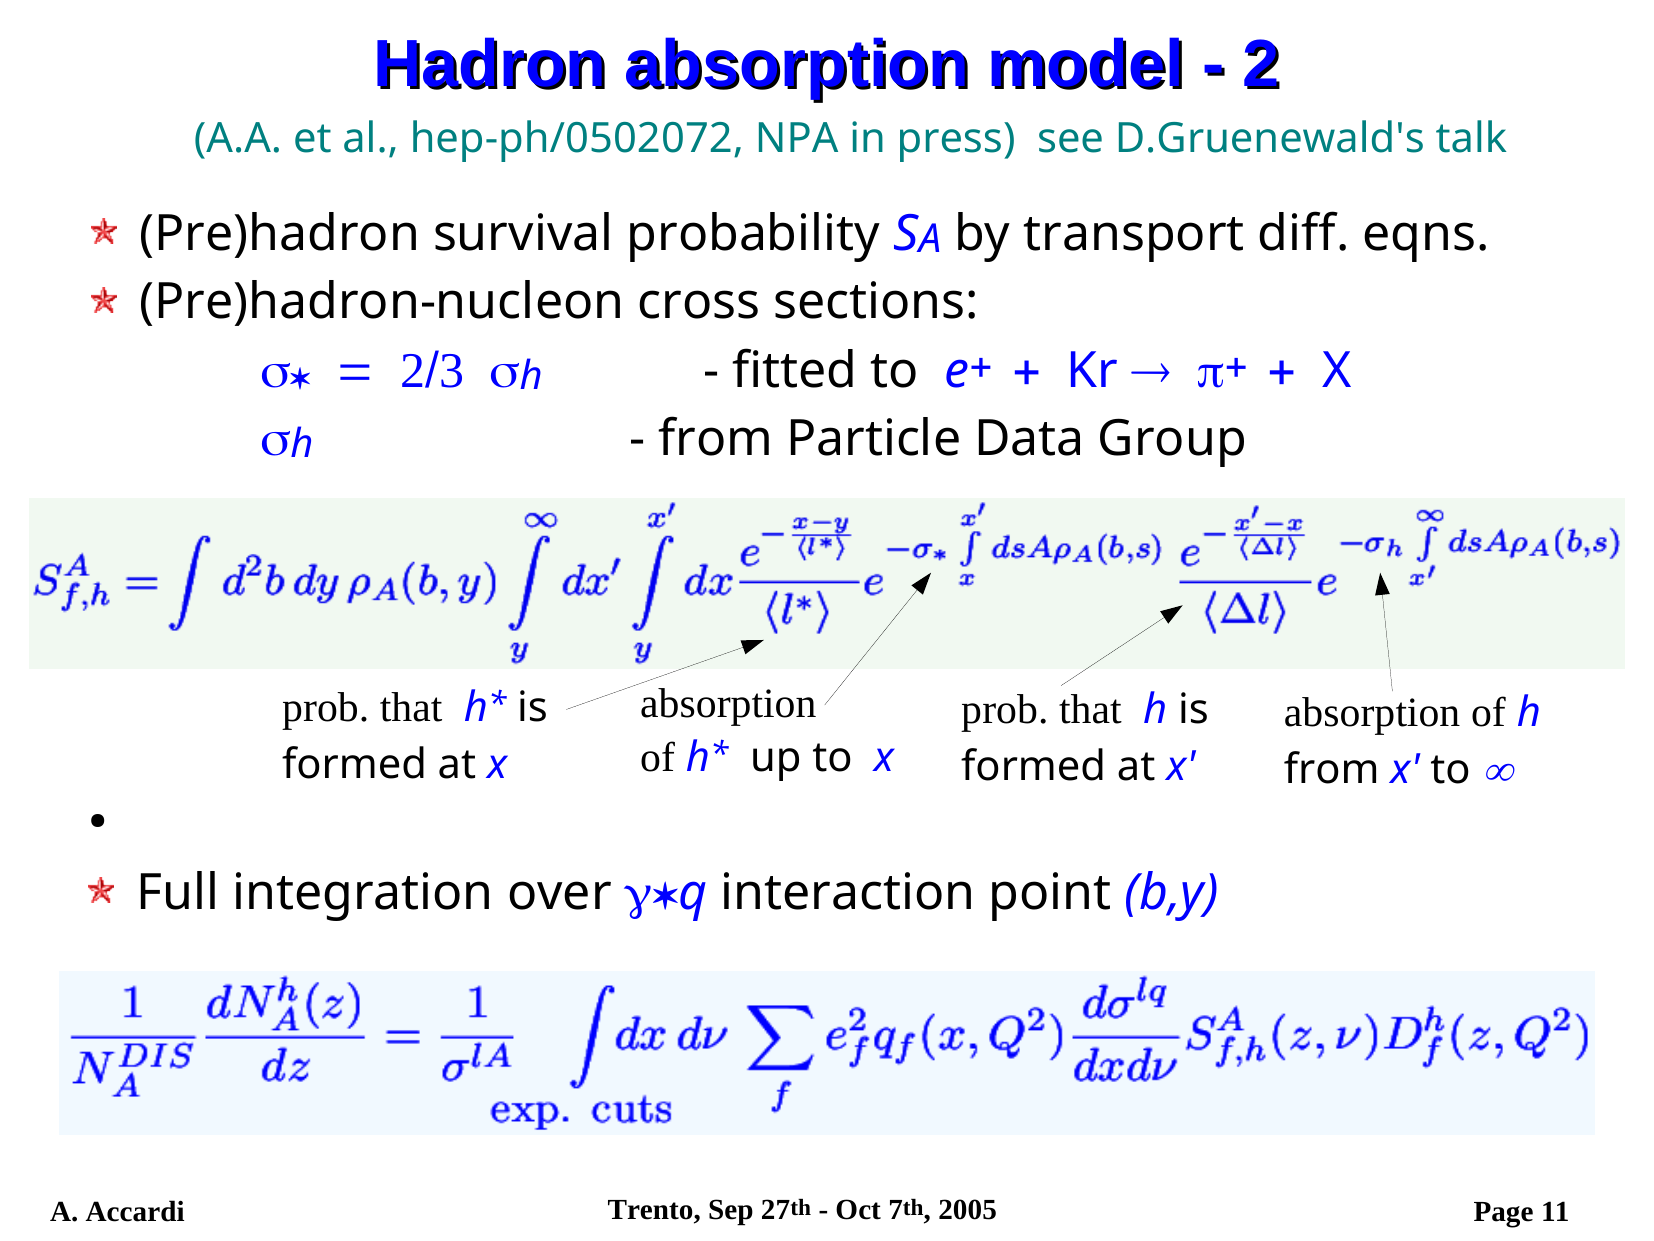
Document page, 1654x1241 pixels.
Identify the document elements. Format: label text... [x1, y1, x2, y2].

text_box (A.A. et al., hep-ph/0502072, NPA in press) see D.Gruenewald's talk [193, 98, 1468, 160]
text_box (Pre)hadron survival probability SA by transport diff. eqns. (Pre)hadron-nucleon cross sections: s* = 2/3 sh - fitted to e+ + Kr  p+ + X sh - from Particle Data Group [91, 197, 1583, 498]
text_box prob. that h is formed at x' [961, 678, 1219, 789]
picture [29, 498, 1625, 669]
text_box prob. that h* is formed at x [282, 676, 557, 788]
text_box absorption of h from x' to  [1283, 681, 1564, 794]
text_box Hadron absorption model - 2 [29, 23, 1625, 110]
text_box Page 33 [1525, 1195, 1623, 1234]
picture [59, 971, 1595, 1135]
text_box Full integration over g*q interaction point (b,y) [88, 787, 1565, 952]
text_box A. Accardi [32, 1187, 203, 1241]
text_box absorption of h* up to x [640, 680, 897, 789]
text_box Trento, Sep 27th - Oct 7th, 2005 [602, 1193, 1003, 1233]
